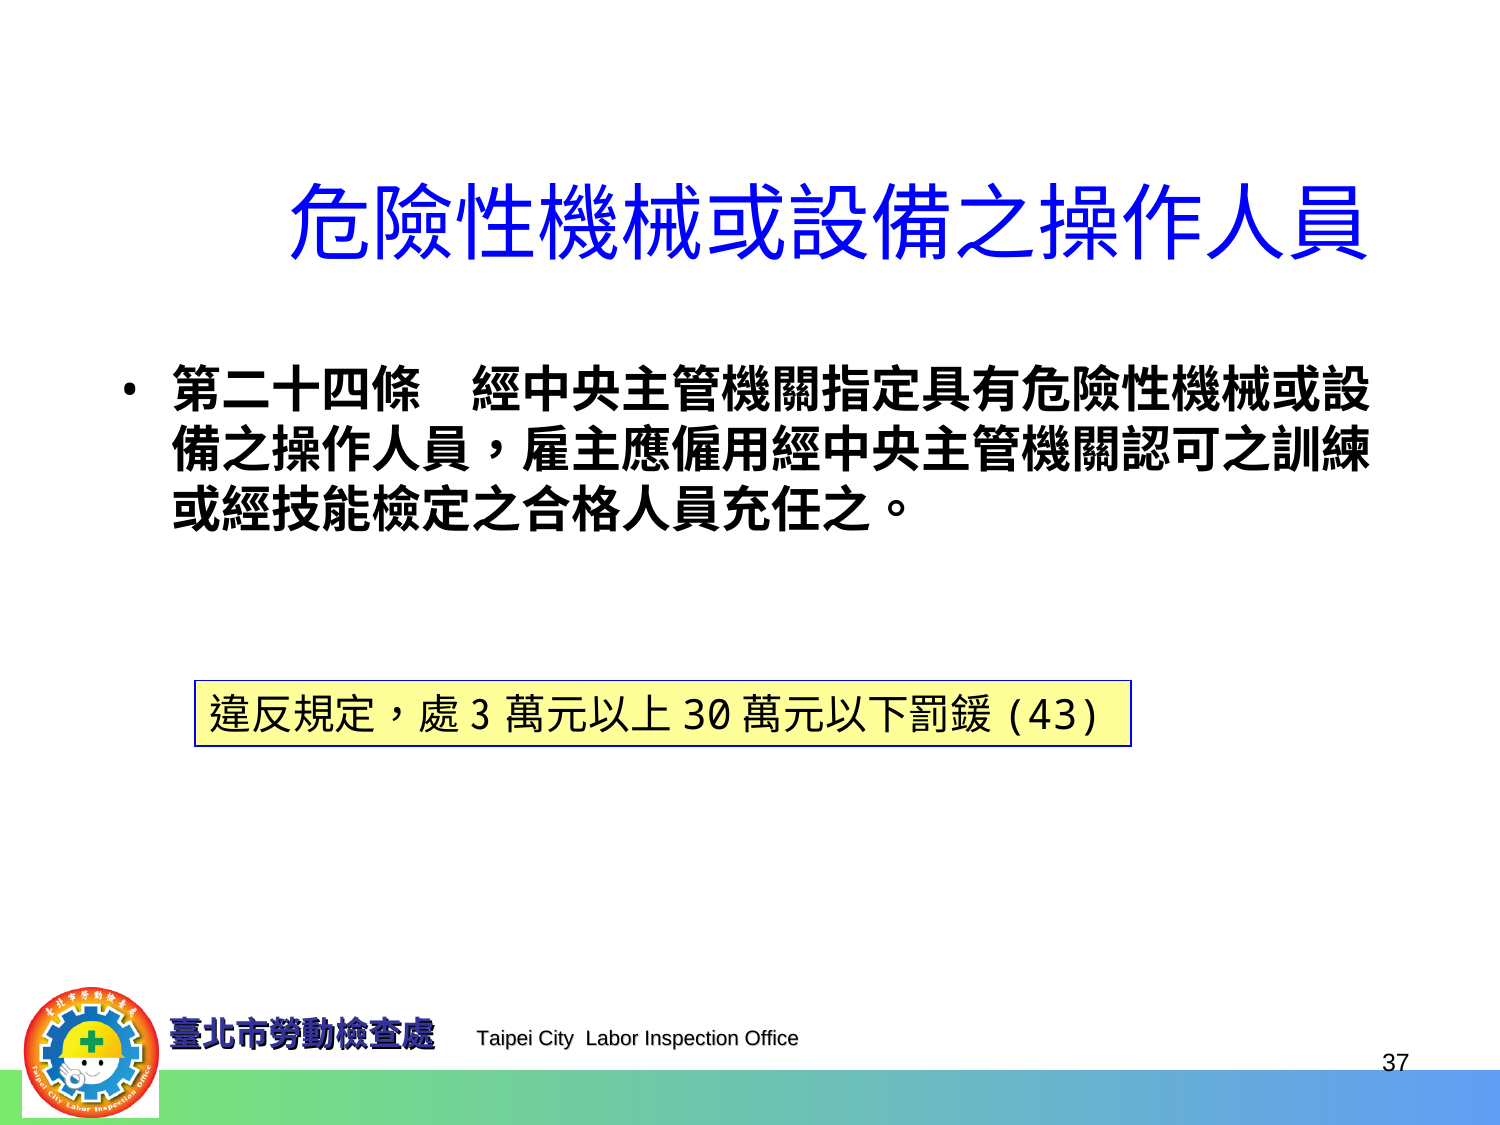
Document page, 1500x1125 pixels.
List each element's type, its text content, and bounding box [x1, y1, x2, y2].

text_box <編號> [1074, 1024, 1426, 1100]
text_box 違反規定，處3萬元以上30萬元以下罰鍰(43) [194, 680, 1132, 747]
picture [22, 987, 159, 1118]
text_box 危險性機械或設備之操作人員 [242, 162, 1417, 278]
list 第二十四條 經中央主管機關指定具有危險性機械或設備之操作人員，雇主應僱用經中央主管機關認可之訓練或經技能檢定之合格人員充任之。 [100, 349, 1417, 649]
